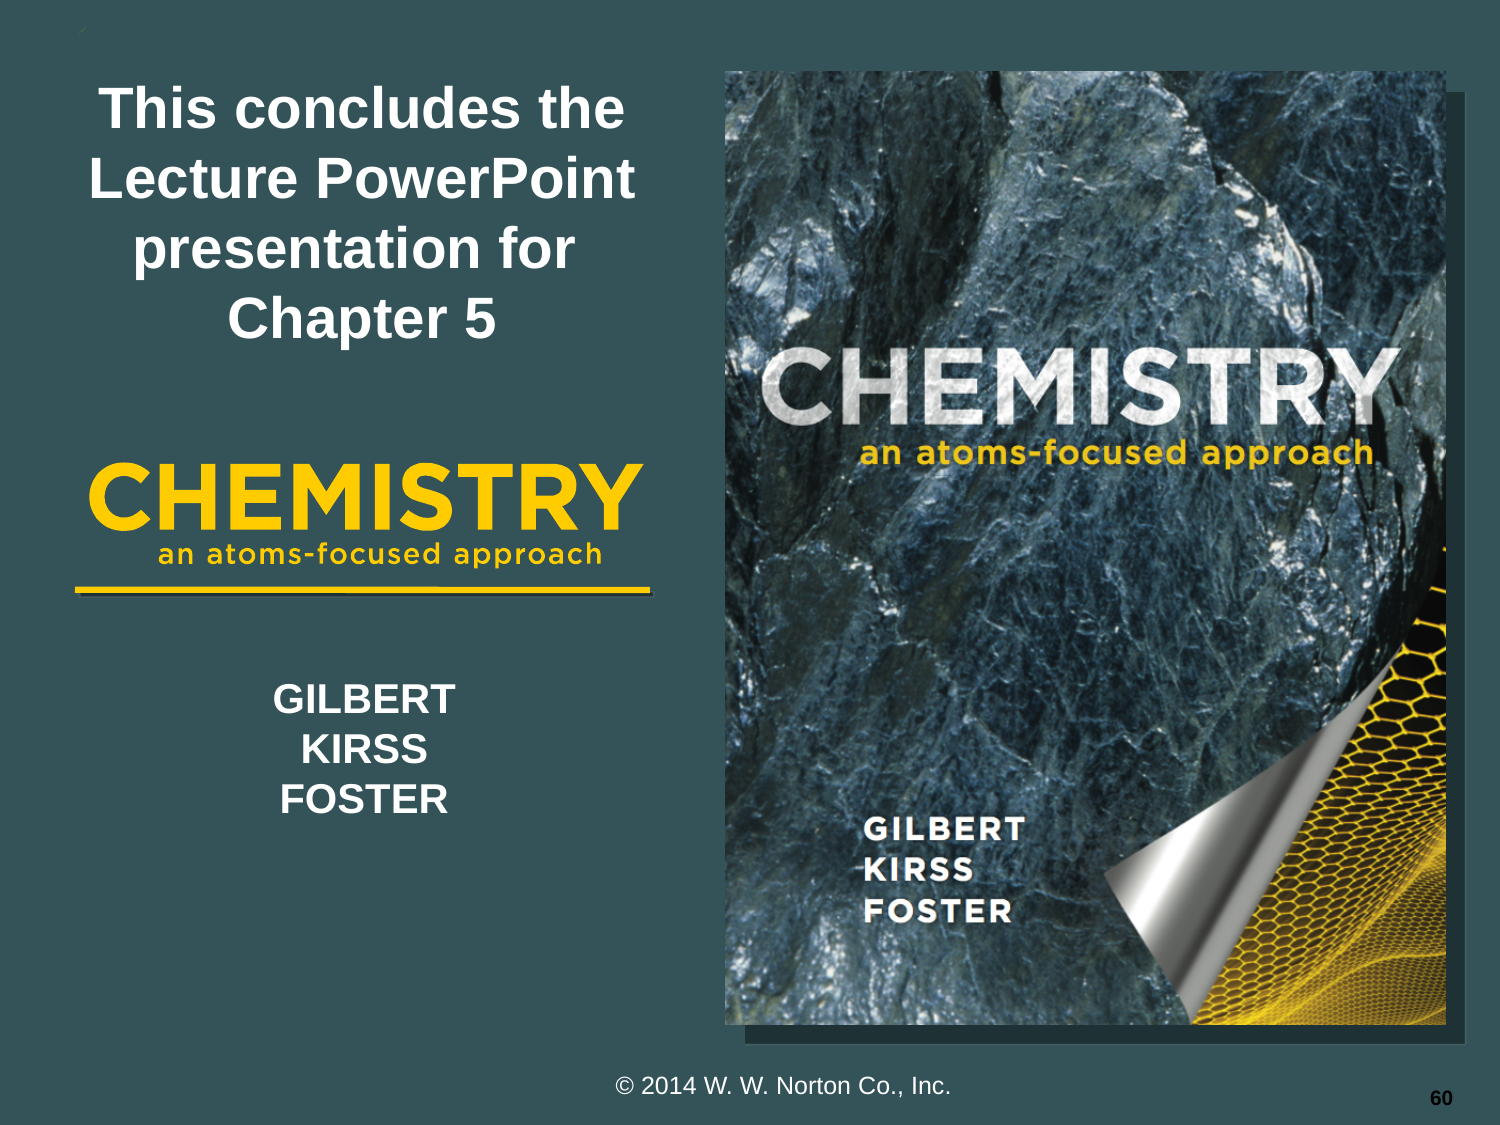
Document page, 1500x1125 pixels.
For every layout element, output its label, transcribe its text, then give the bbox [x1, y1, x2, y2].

slide_number <number> [1412, 1081, 1469, 1113]
picture [725, 71, 1446, 1025]
title This concludes the Lecture PowerPoint presentation for Chapter 5 [37, 45, 688, 375]
